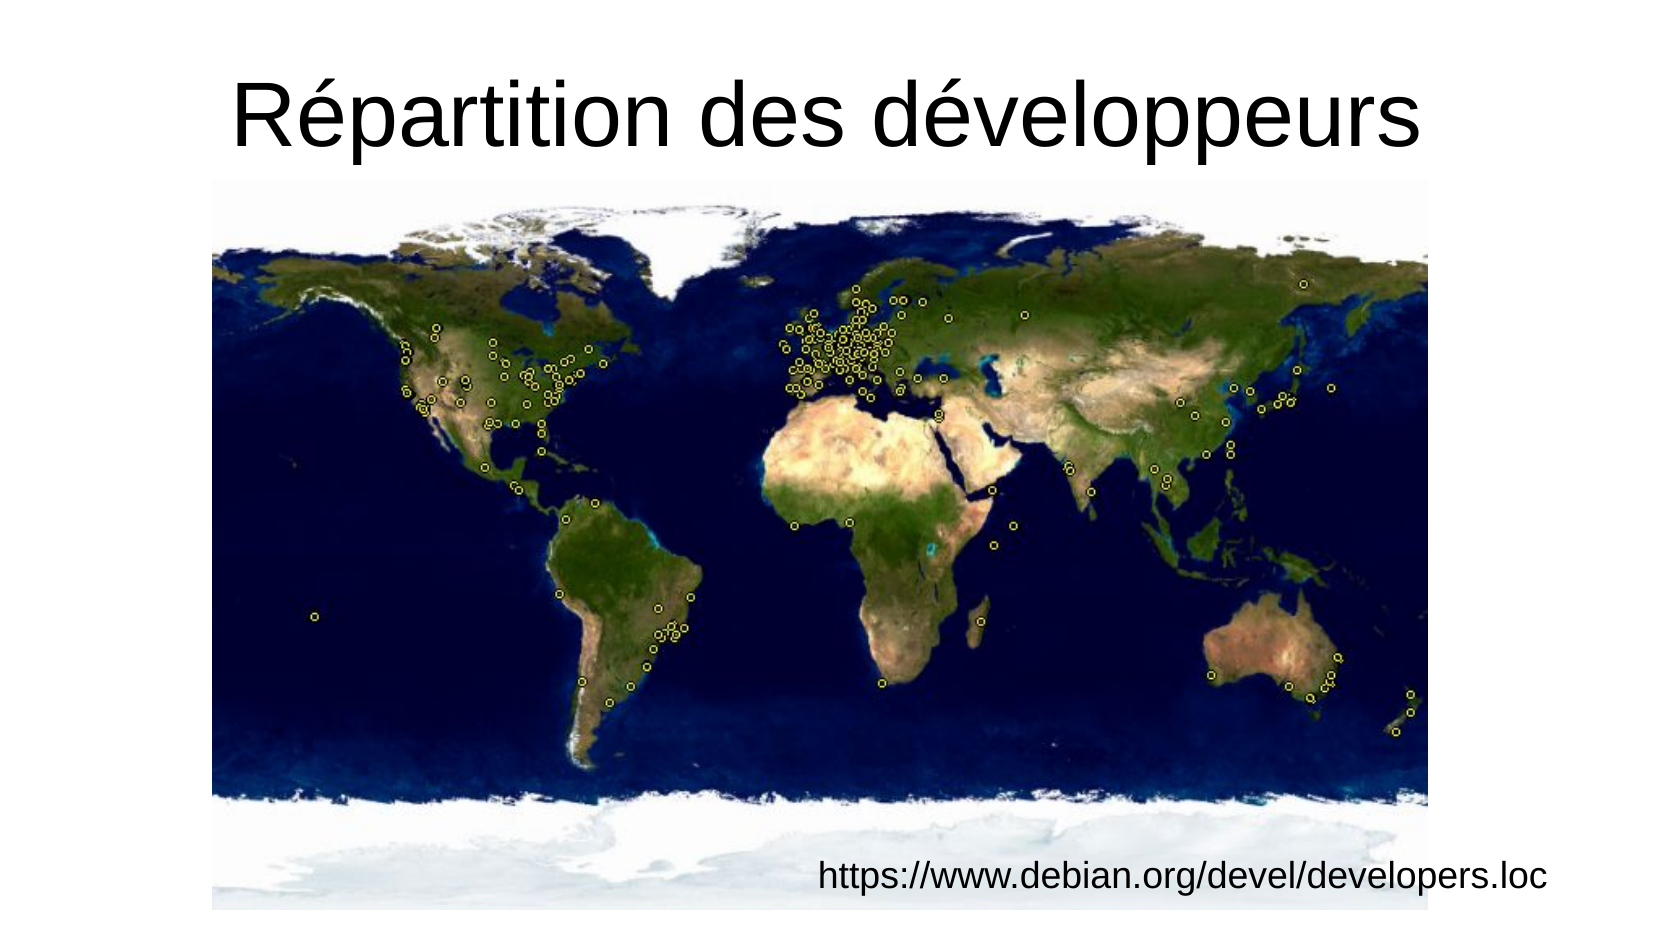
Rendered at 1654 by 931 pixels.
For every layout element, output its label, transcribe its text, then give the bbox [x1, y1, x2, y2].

title Répartition des développeurs [82, 37, 1571, 193]
picture [212, 180, 1428, 910]
text_box https://www.debian.org/devel/developers.loc [803, 847, 1597, 898]
